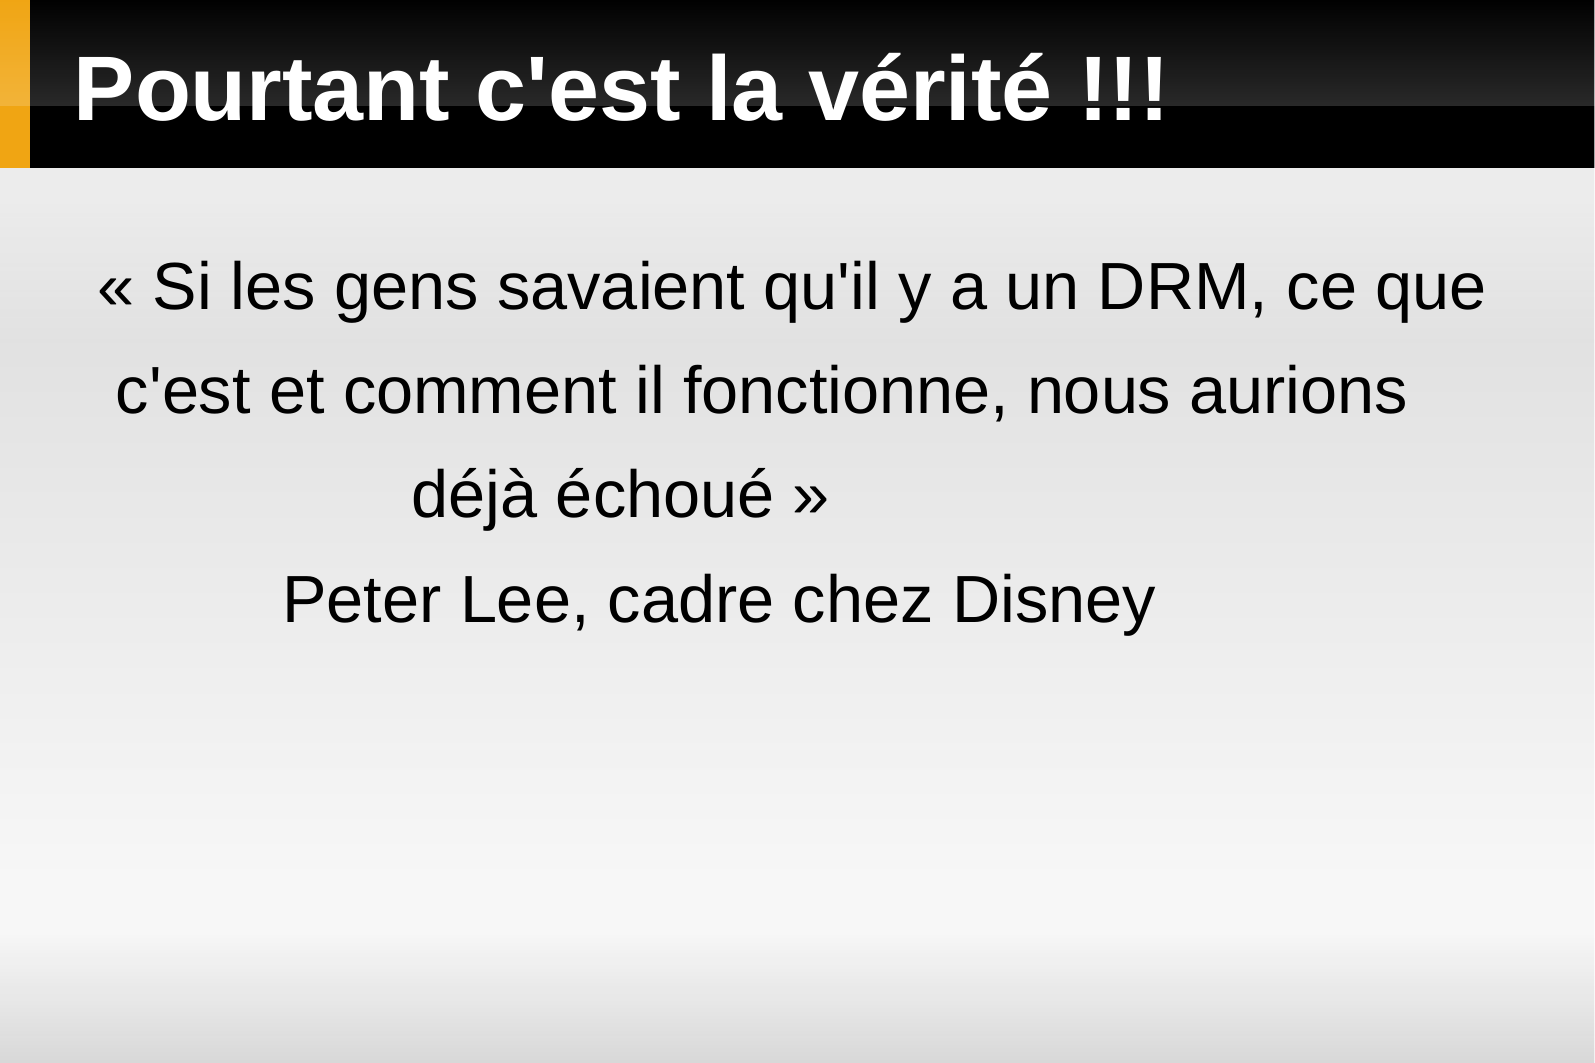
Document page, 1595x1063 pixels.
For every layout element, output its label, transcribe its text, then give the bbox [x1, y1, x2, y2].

list « Si les gens savaient qu'il y a un DRM, ce que c'est et comment il fonctionne, nous aurions déjà échoué » Peter Lee, cadre chez Disney [79, 248, 1515, 936]
picture [0, 0, 1595, 1063]
title Pourtant c'est la vérité !!! [74, 7, 1510, 171]
